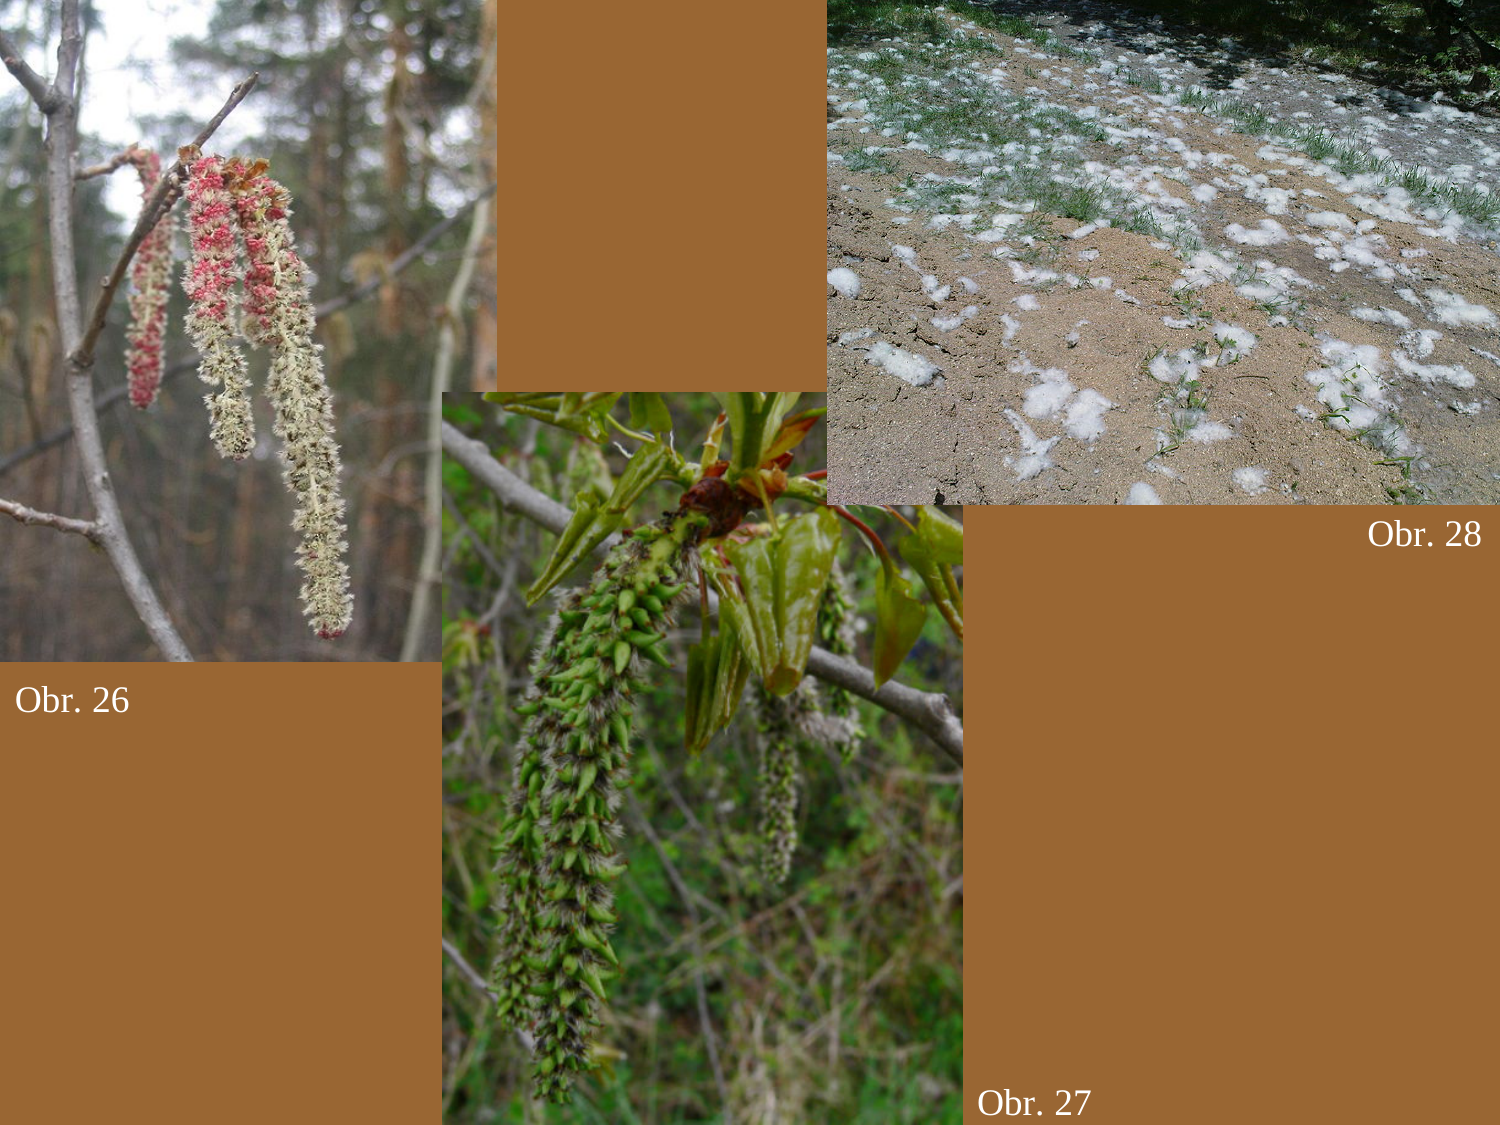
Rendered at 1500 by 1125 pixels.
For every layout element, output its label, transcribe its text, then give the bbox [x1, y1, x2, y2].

text_box Obr. 28 [1305, 501, 1500, 563]
text_box Obr. 26 [0, 667, 172, 728]
picture [0, 0, 1500, 1125]
text_box Obr. 27 [962, 1070, 1164, 1125]
